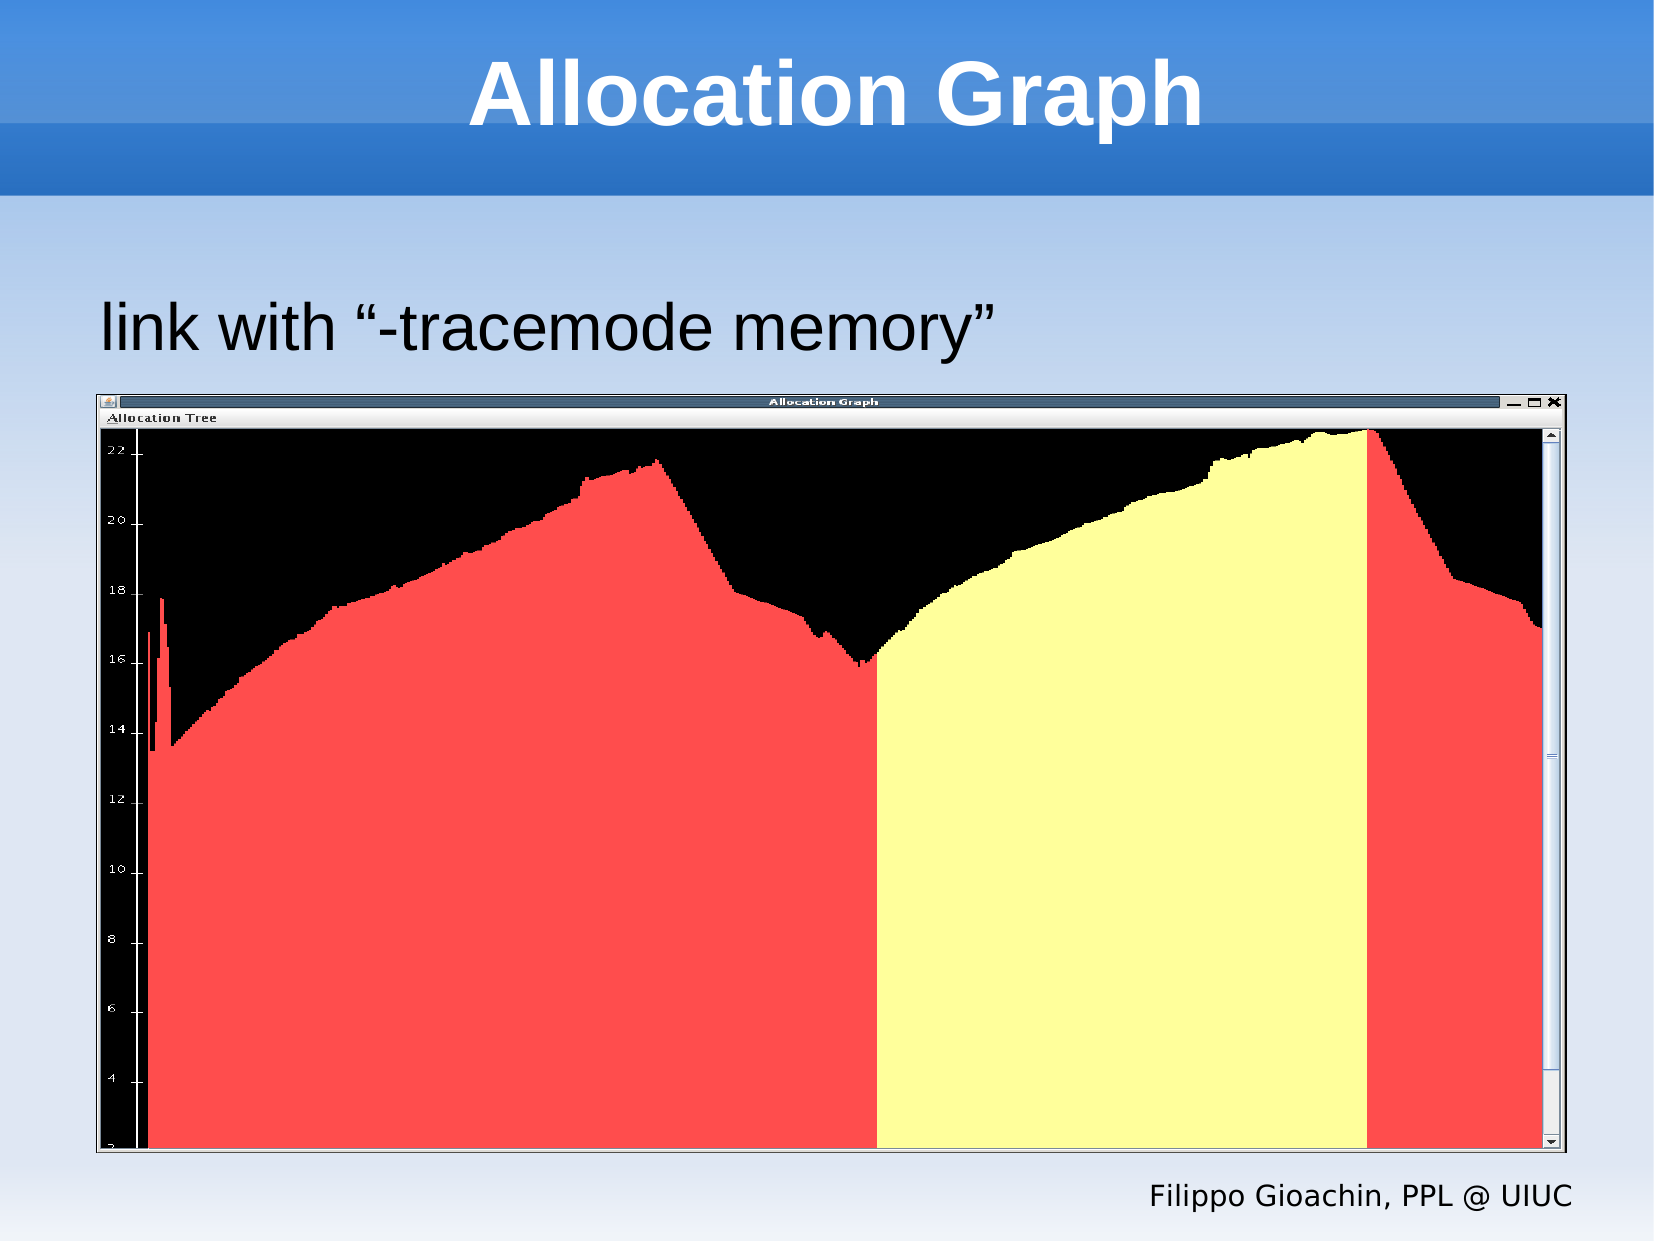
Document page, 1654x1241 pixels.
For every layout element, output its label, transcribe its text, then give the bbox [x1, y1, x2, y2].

list link with “-tracemode memory” [82, 290, 1571, 1109]
title Allocation Graph [76, 0, 1598, 208]
picture [0, 0, 1654, 1241]
